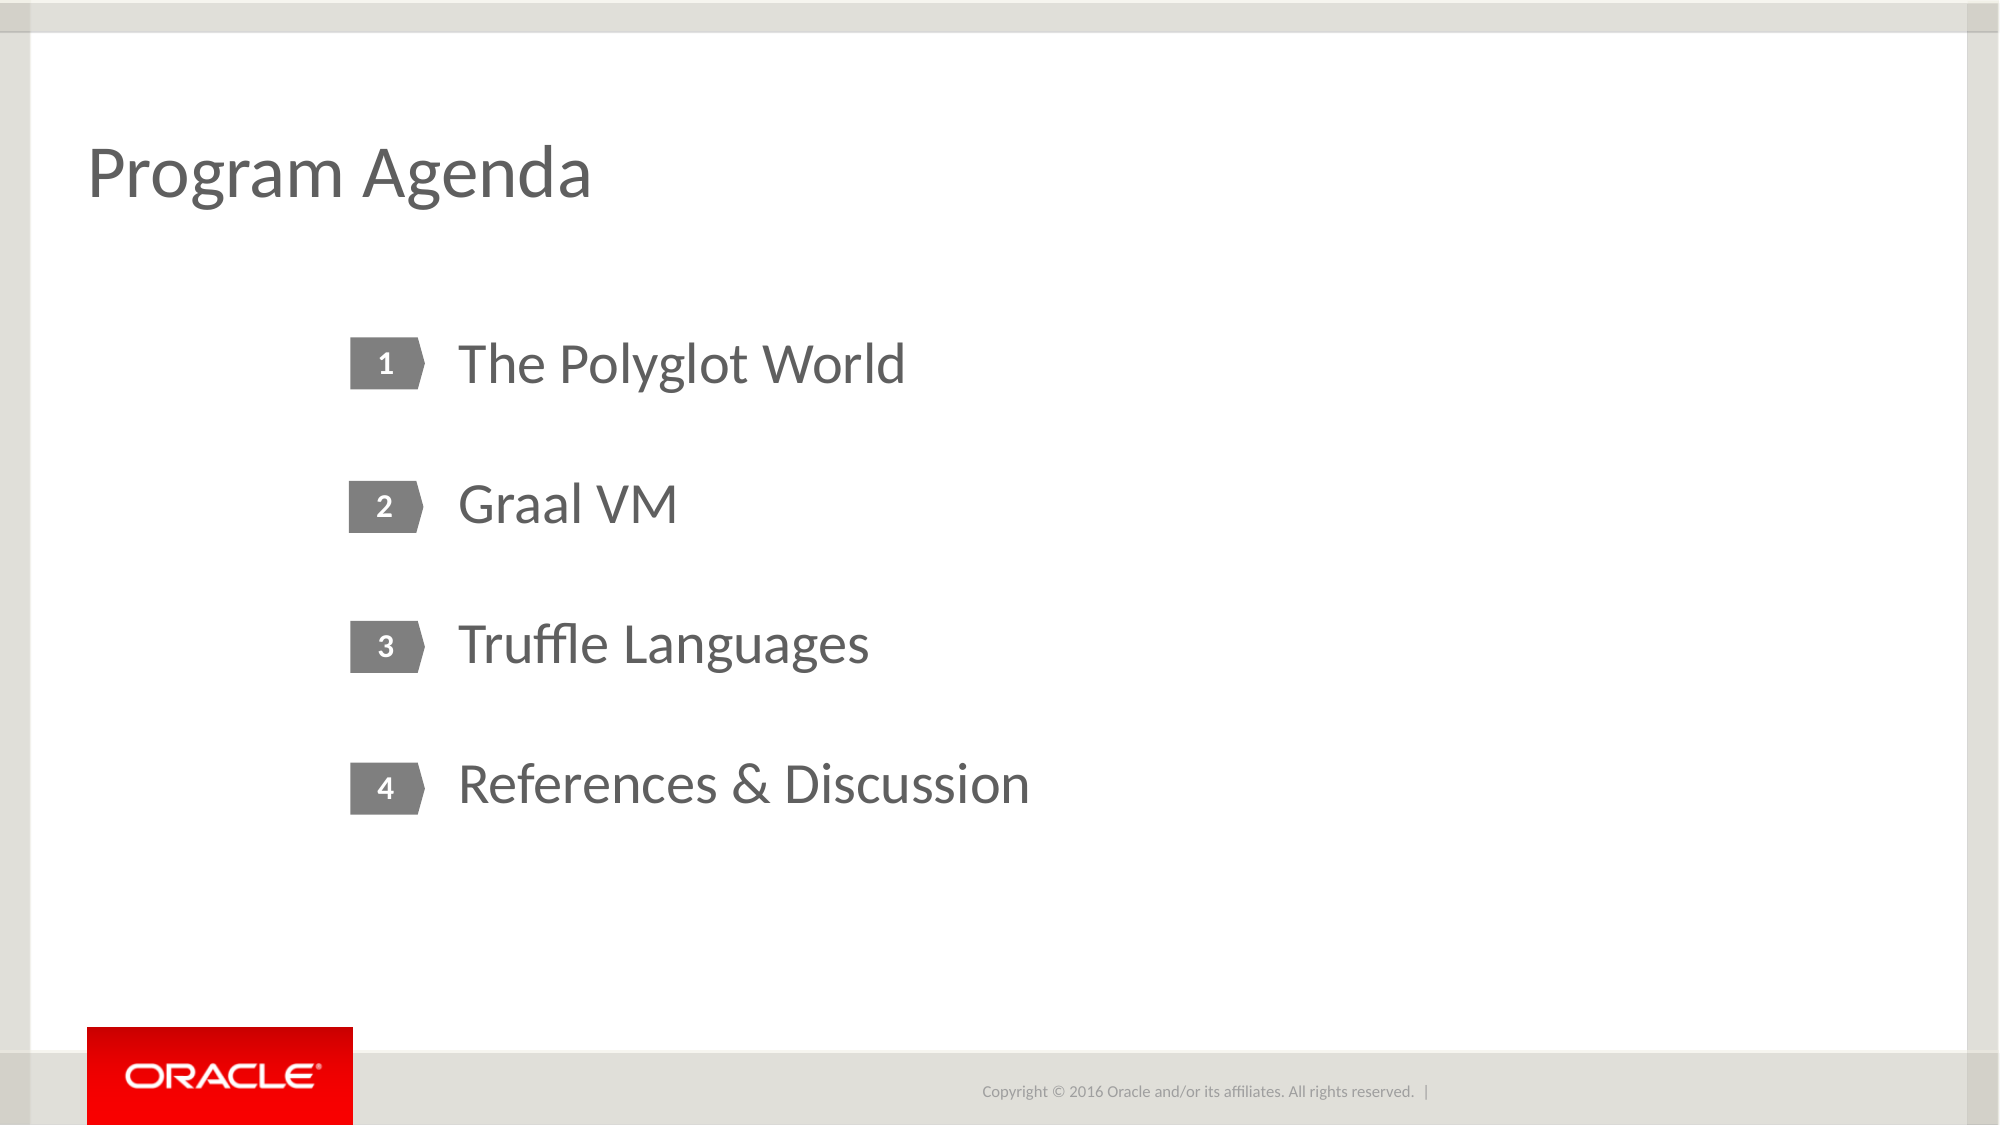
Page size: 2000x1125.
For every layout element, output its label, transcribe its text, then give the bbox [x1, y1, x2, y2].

picture [87, 1027, 353, 1125]
text_box 1 [350, 337, 425, 390]
text_box 4 [350, 762, 425, 815]
text_box 3 [350, 620, 425, 673]
text_box Program Agenda [87, 66, 1912, 212]
text_box 2 [348, 480, 424, 533]
text_box The Polyglot World Graal VM Truffle Languages References & Discussion [458, 324, 1912, 975]
